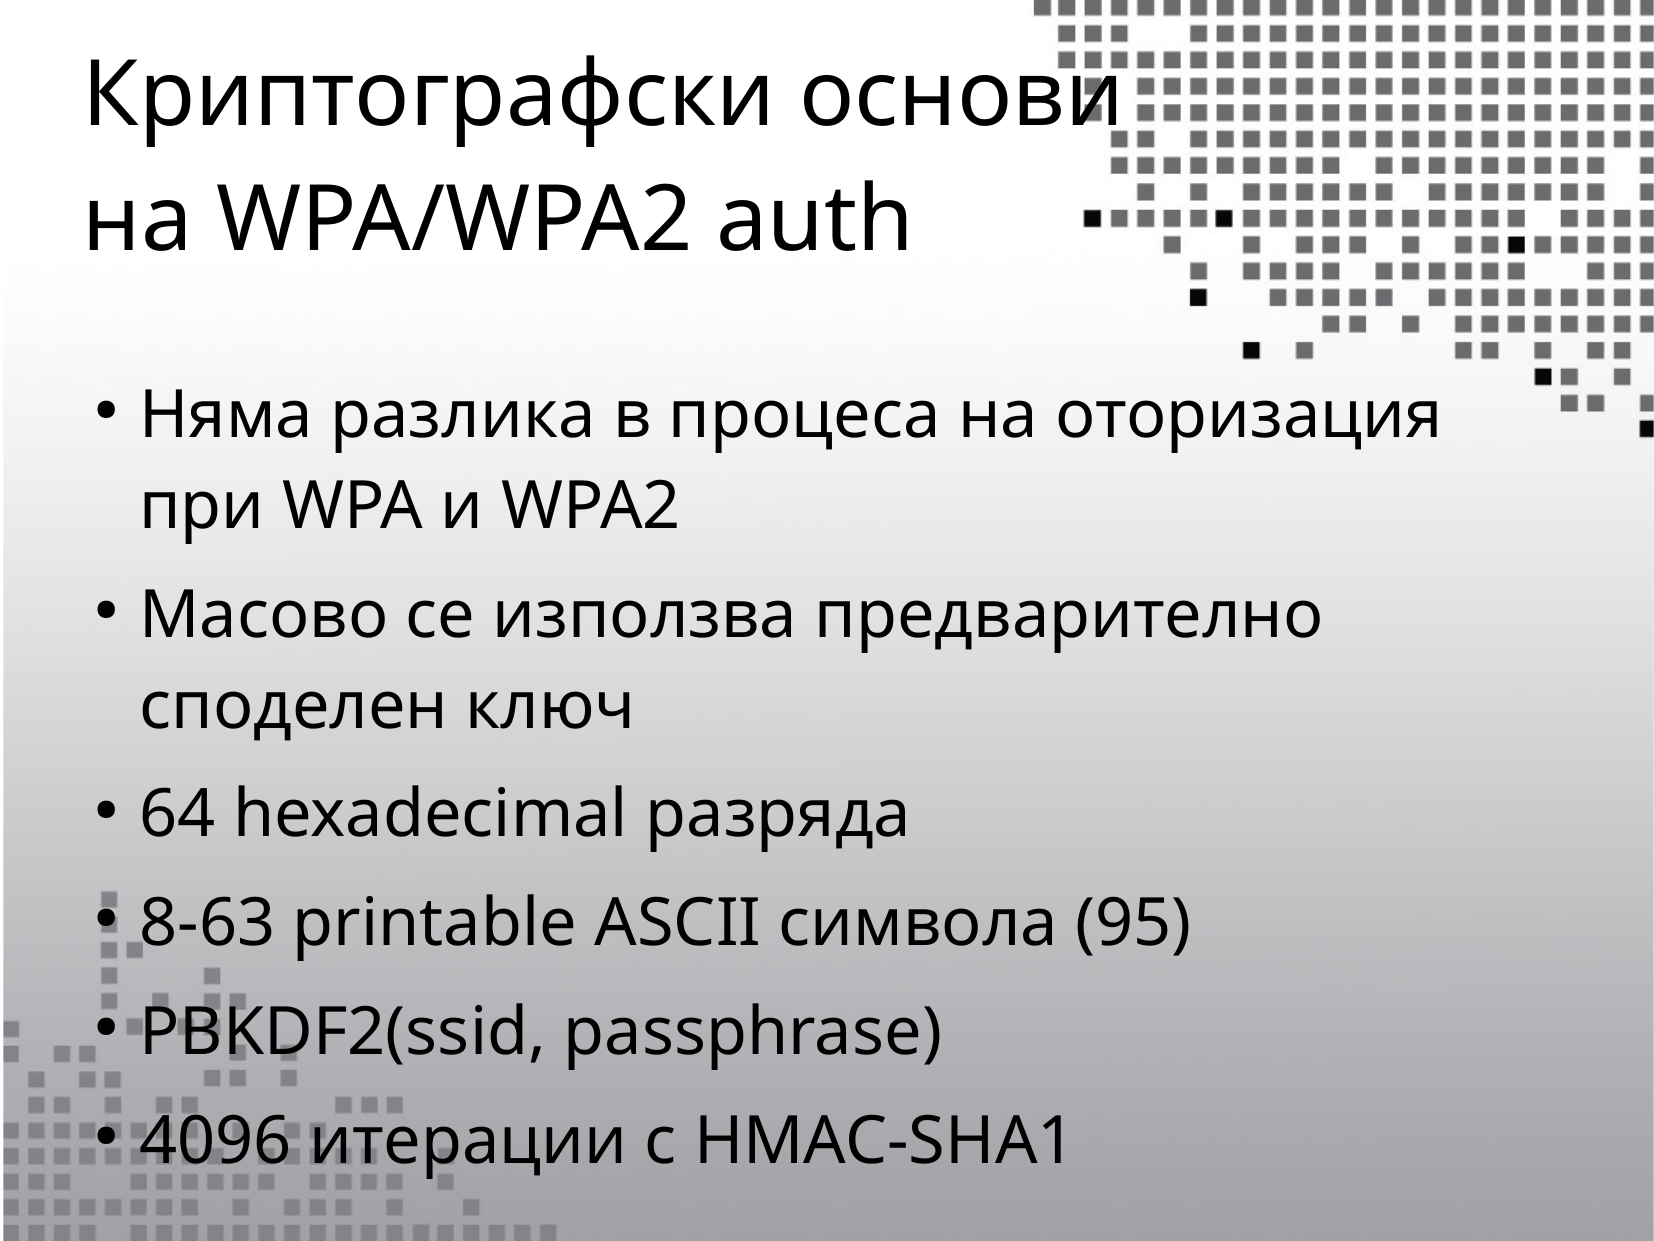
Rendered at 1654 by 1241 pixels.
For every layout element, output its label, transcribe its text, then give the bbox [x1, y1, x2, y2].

subtitle Няма разлика в процеса на оторизация при WPA и WPA2 Масово се използва предварително споделен ключ 64 hexadecimal разряда 8-63 printable ASCII символа (95) PBKDF2(ssid, passphrase) 4096 итерации с HMAC-SHA1 [86, 366, 1576, 1186]
picture [3, 0, 1654, 1241]
title Криптографски основи на WPA/WPA2 auth [82, 49, 1571, 257]
